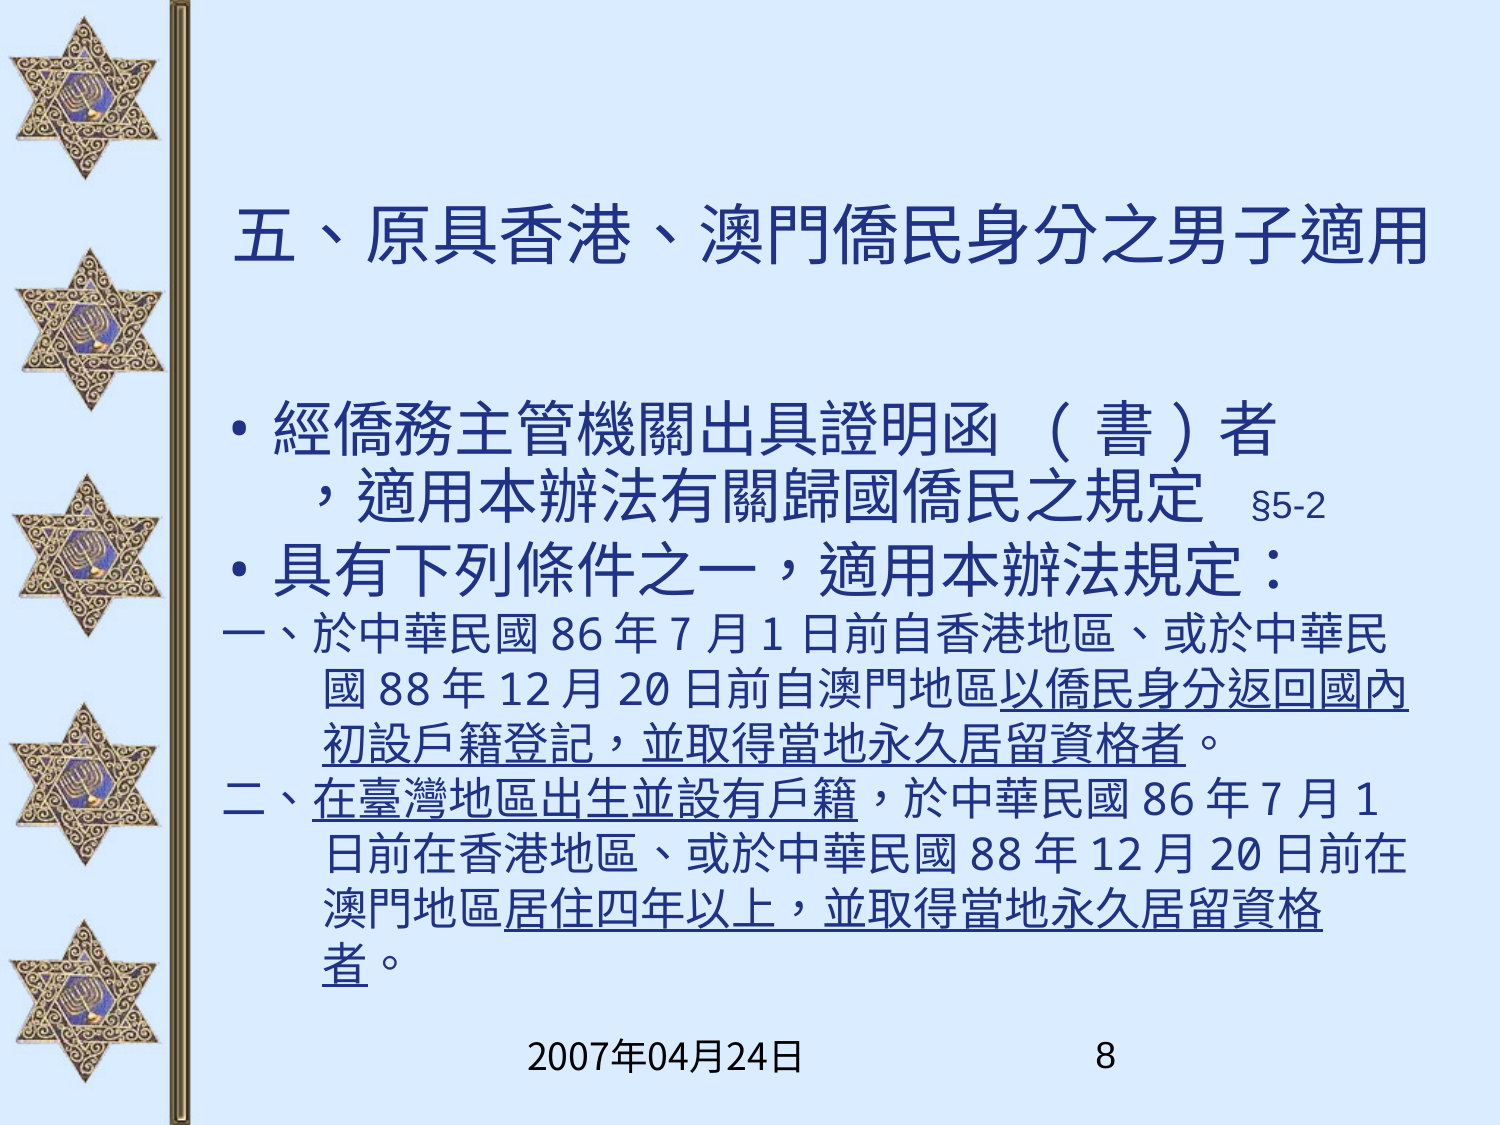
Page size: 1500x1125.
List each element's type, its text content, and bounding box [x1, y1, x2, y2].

list 經僑務主管機關出具證明函 (書)者 ，適用本辦法有關歸國僑民之規定 §5-2 具有下列條件之一，適用本辦法規定： 一、於中華民國86年7月1日前自香港地區、或於中華民 國88年12月20日前自澳門地區以僑民身分返回國內 初設戶籍登記，並取得當地永久居留資格者。 二、在臺灣地區出生並設有戶籍，於中華民國86年7月1 日前在香港地區、或於中華民國88年12月20日前在 澳門地區居住四年以上，並取得當地永久居留資格 者。 [206, 397, 1459, 1071]
picture [0, 0, 1500, 1125]
title 五、原具香港、澳門僑民身分之男子適用 [206, 138, 1459, 327]
